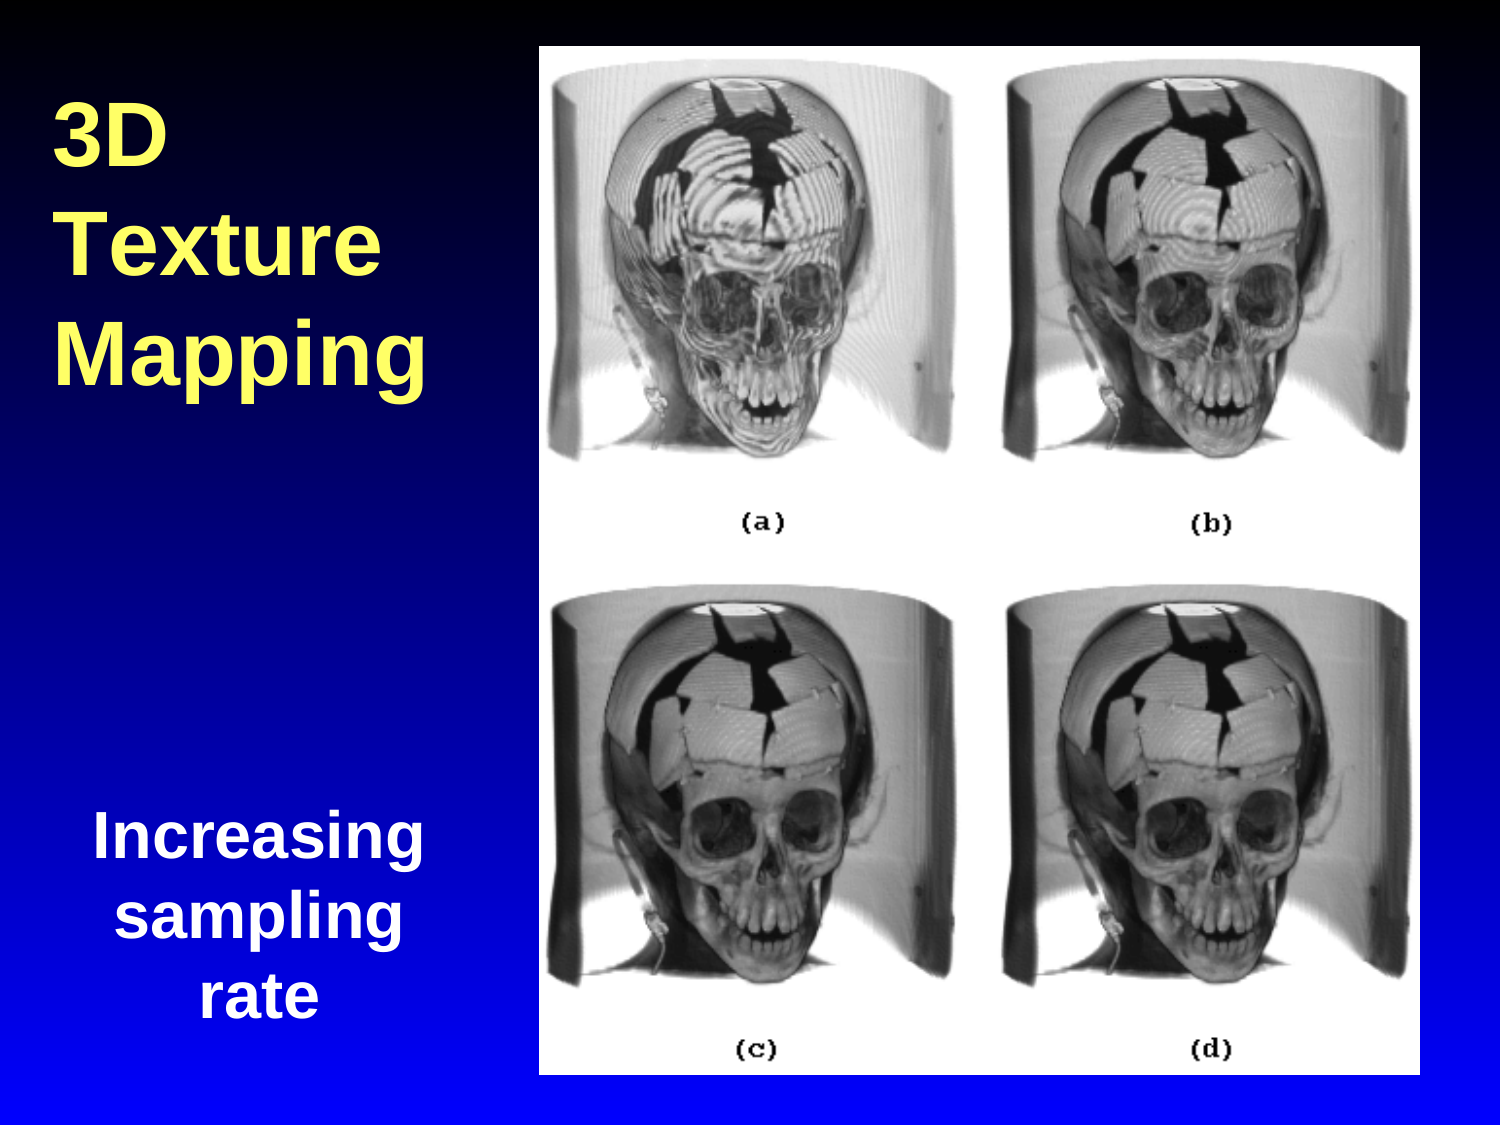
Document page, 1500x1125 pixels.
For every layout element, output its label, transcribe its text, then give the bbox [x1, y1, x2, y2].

title 3D Texture Mapping [37, 74, 480, 413]
text_box Increasing sampling rate [56, 785, 463, 1041]
picture [539, 46, 1420, 1075]
